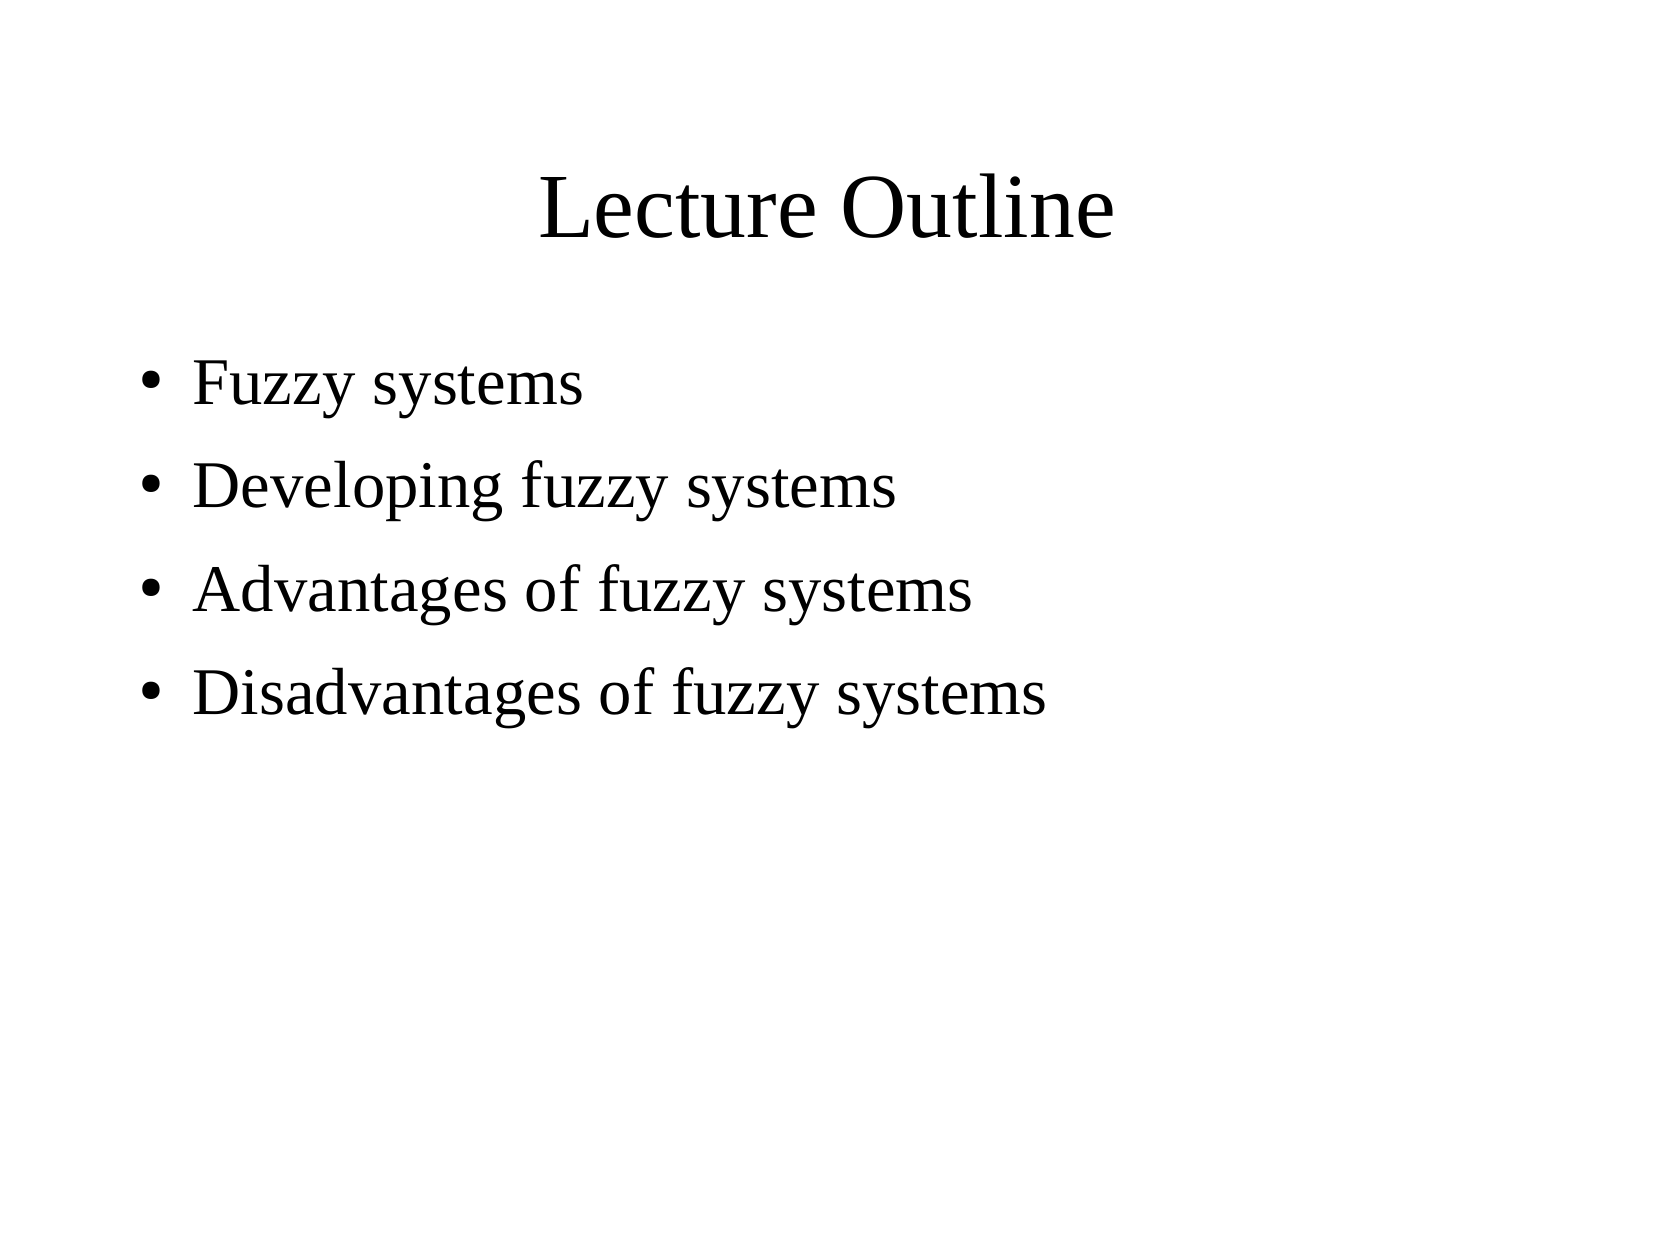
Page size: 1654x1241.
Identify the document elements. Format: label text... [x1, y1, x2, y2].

title Lecture Outline [121, 102, 1534, 311]
list Fuzzy systems Developing fuzzy systems Advantages of fuzzy systems Disadvantages of fuzzy systems [121, 344, 1534, 1127]
